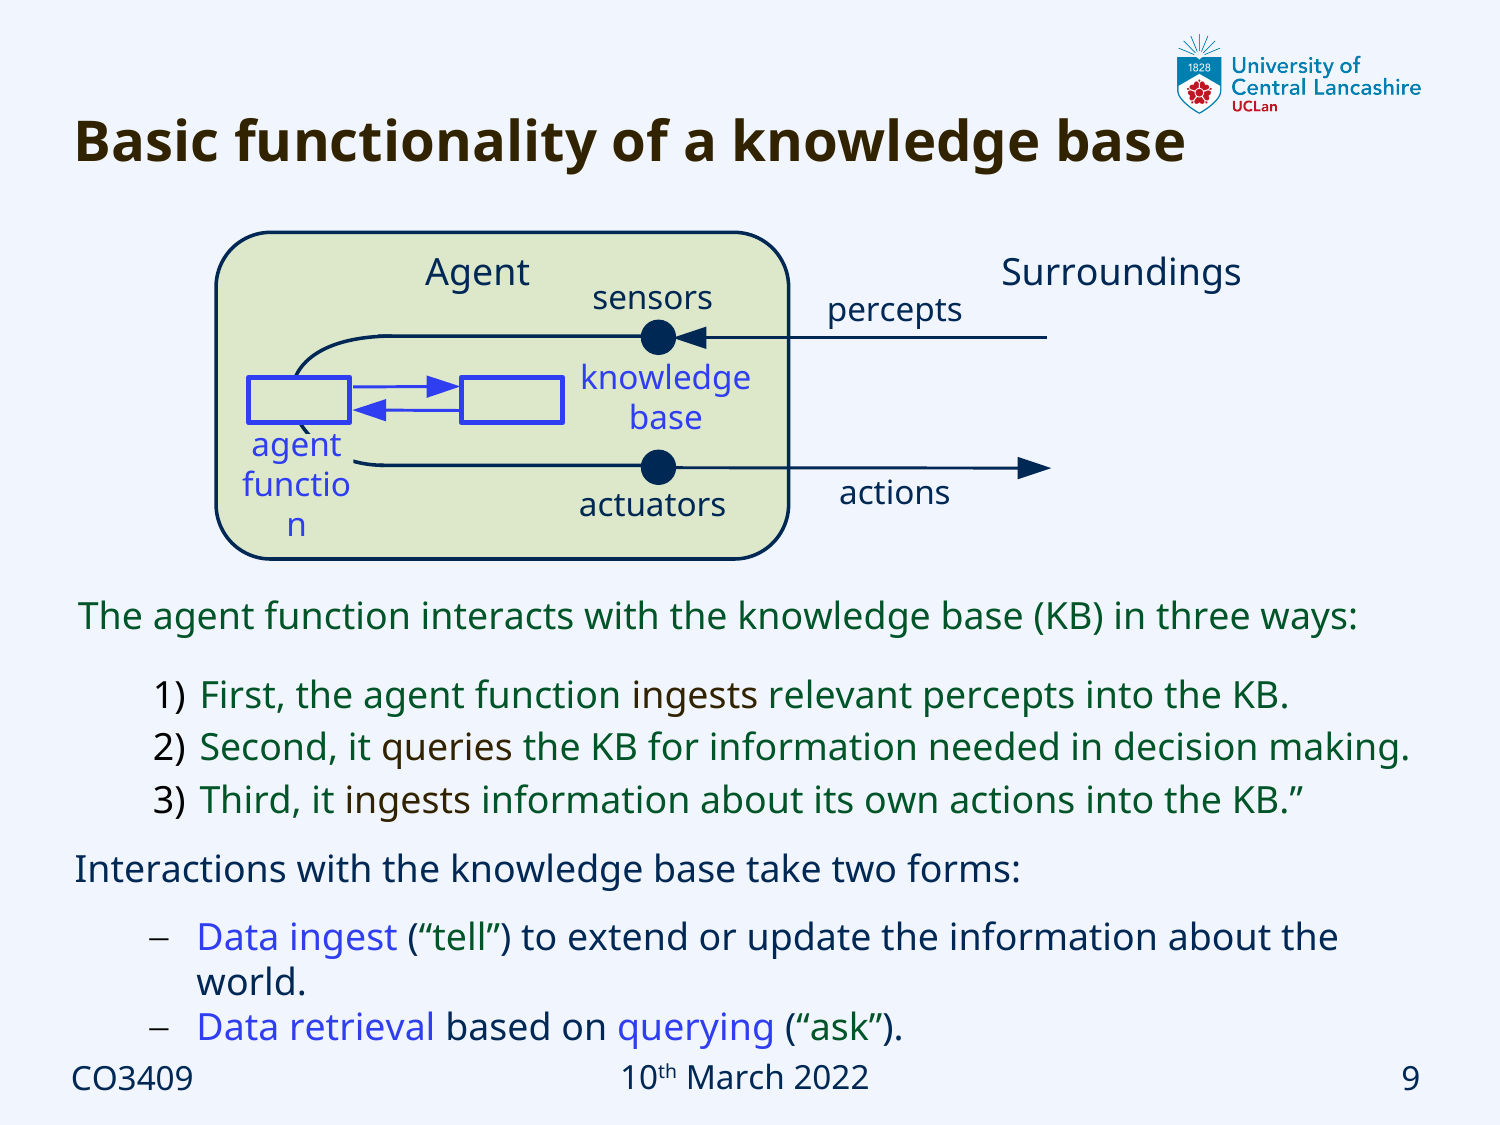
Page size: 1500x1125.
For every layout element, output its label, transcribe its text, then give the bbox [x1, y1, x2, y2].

text_box Surroundings [937, 240, 1307, 301]
text_box actuators [546, 475, 759, 536]
text_box [216, 232, 789, 560]
text_box agent function [218, 415, 375, 511]
text_box percepts [789, 280, 1001, 341]
text_box knowledge base [552, 349, 780, 444]
title Basic functionality of a knowledge base [58, 93, 1475, 186]
text_box sensors [546, 268, 759, 329]
text_box Agent [401, 240, 554, 301]
text_box actions [789, 463, 1002, 524]
text_box The agent function interacts with the knowledge base (KB) in three ways: First, the agent function ingests relevant percepts into the KB. Second, it queries the KB for information needed in decision making. Third, it ingests information about its own actions into the KB.” [63, 576, 1440, 829]
picture [1177, 34, 1421, 93]
text_box Interactions with the knowledge base take two forms: Data ingest (“tell”) to extend or update the information about the world. Data retrieval based on querying (“ask”). [59, 838, 1451, 1033]
